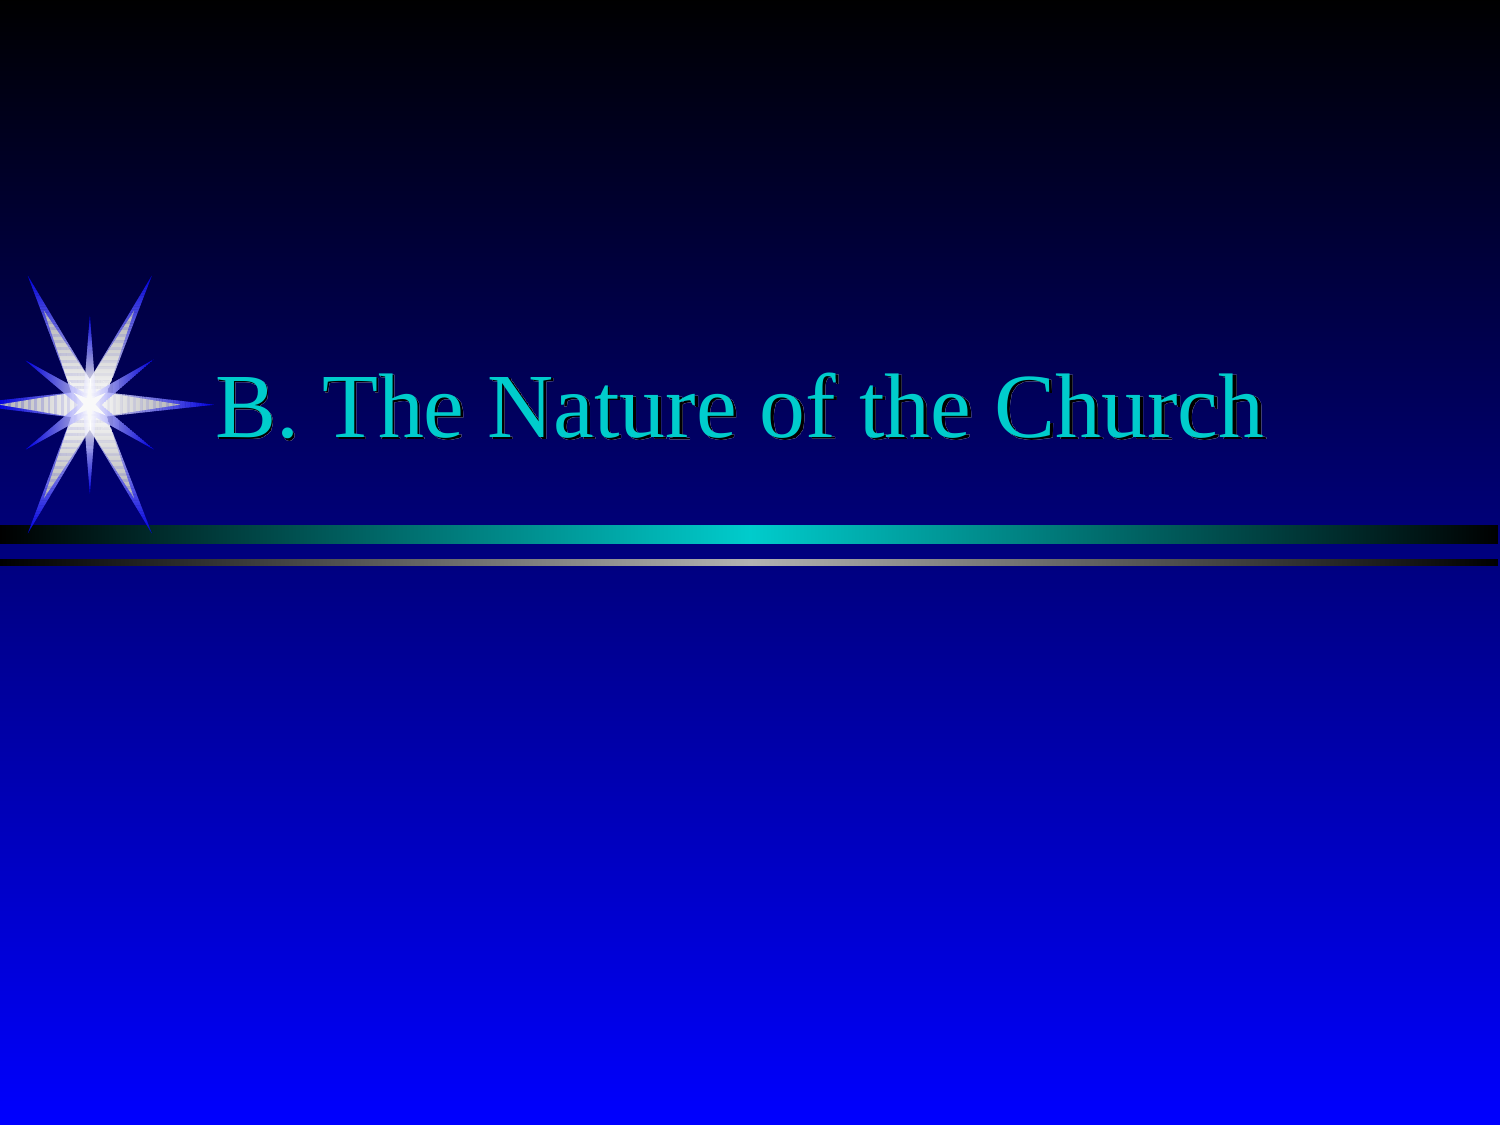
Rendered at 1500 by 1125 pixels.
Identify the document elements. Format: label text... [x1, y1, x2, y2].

title B. The Nature of the Church [200, 287, 1476, 526]
